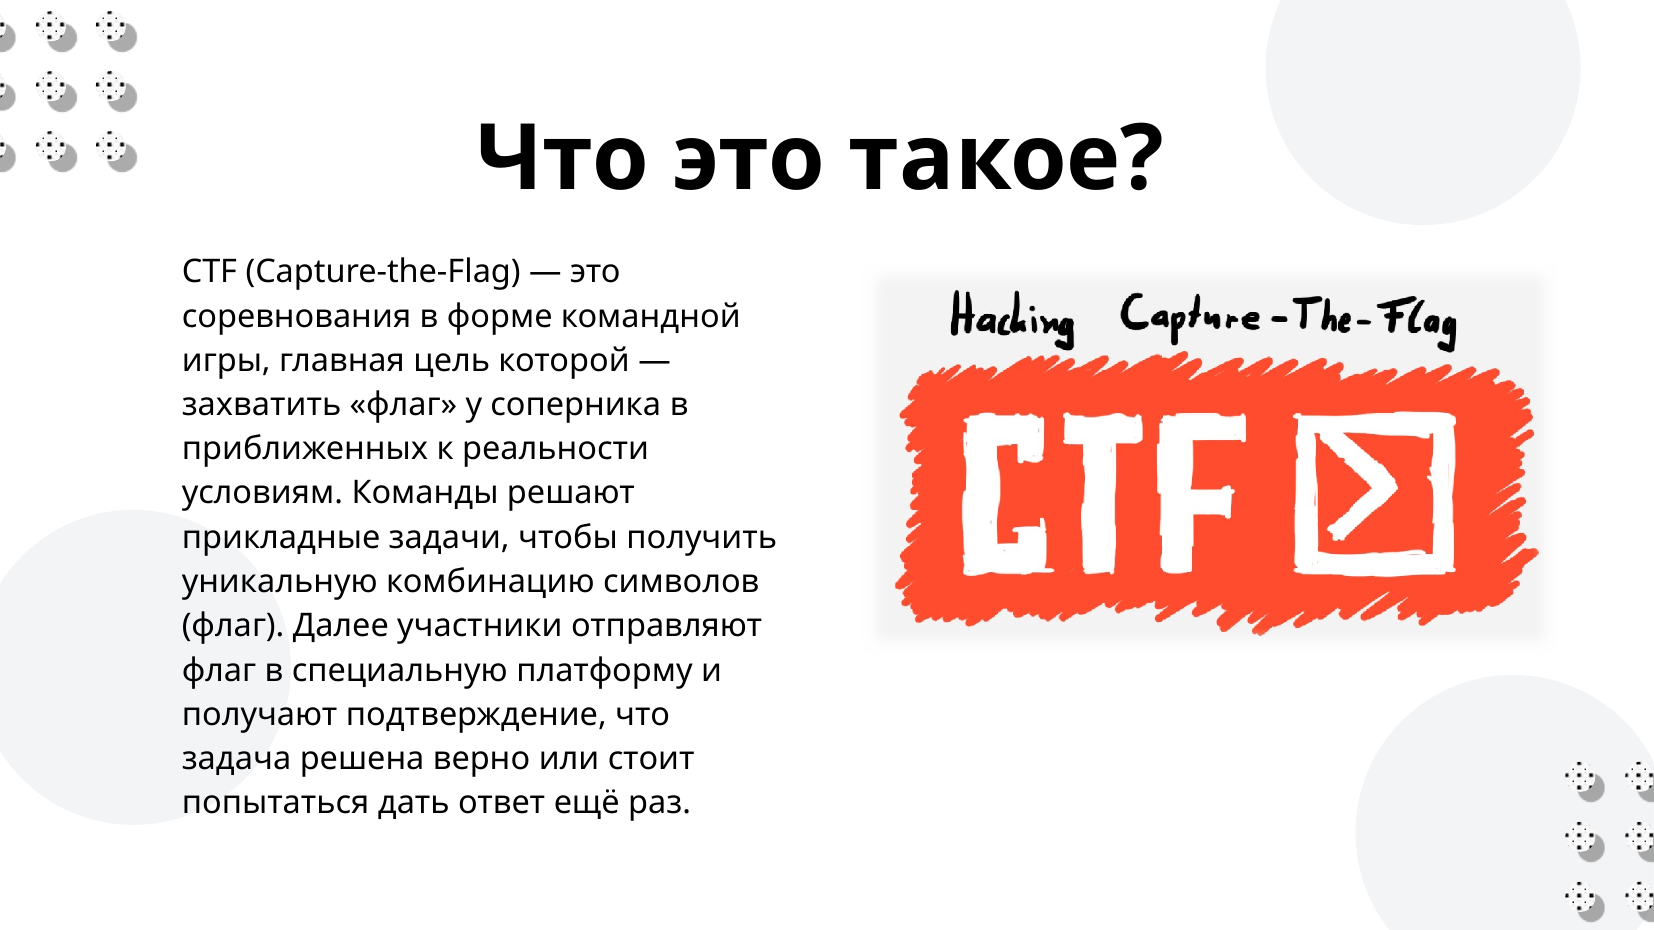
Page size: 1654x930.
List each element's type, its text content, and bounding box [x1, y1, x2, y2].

picture [35, 71, 67, 102]
picture [99, 71, 122, 76]
picture [95, 11, 126, 42]
picture [1625, 881, 1654, 912]
picture [1565, 821, 1596, 852]
picture [35, 11, 66, 42]
picture [0, 14, 7, 39]
picture [1565, 881, 1596, 912]
picture [0, 74, 7, 99]
picture [0, 134, 7, 159]
title Что это такое? [76, 76, 1565, 232]
picture [1625, 821, 1654, 852]
picture [1565, 761, 1596, 792]
picture [862, 262, 1559, 654]
list CTF (Capture-the-Flag) — это соревнования в форме командной игры, главная цель которой — захватить «флаг» у соперника в приближенных к реальности условиям. Команды решают прикладные задачи, чтобы получить уникальную комбинацию символов (флаг). Далее участники отправляют флаг в специальную платформу и получают подтверждение, что задача решена верно или стоит попытаться дать ответ ещё раз. [112, 248, 788, 863]
picture [36, 131, 67, 162]
picture [1625, 761, 1654, 792]
